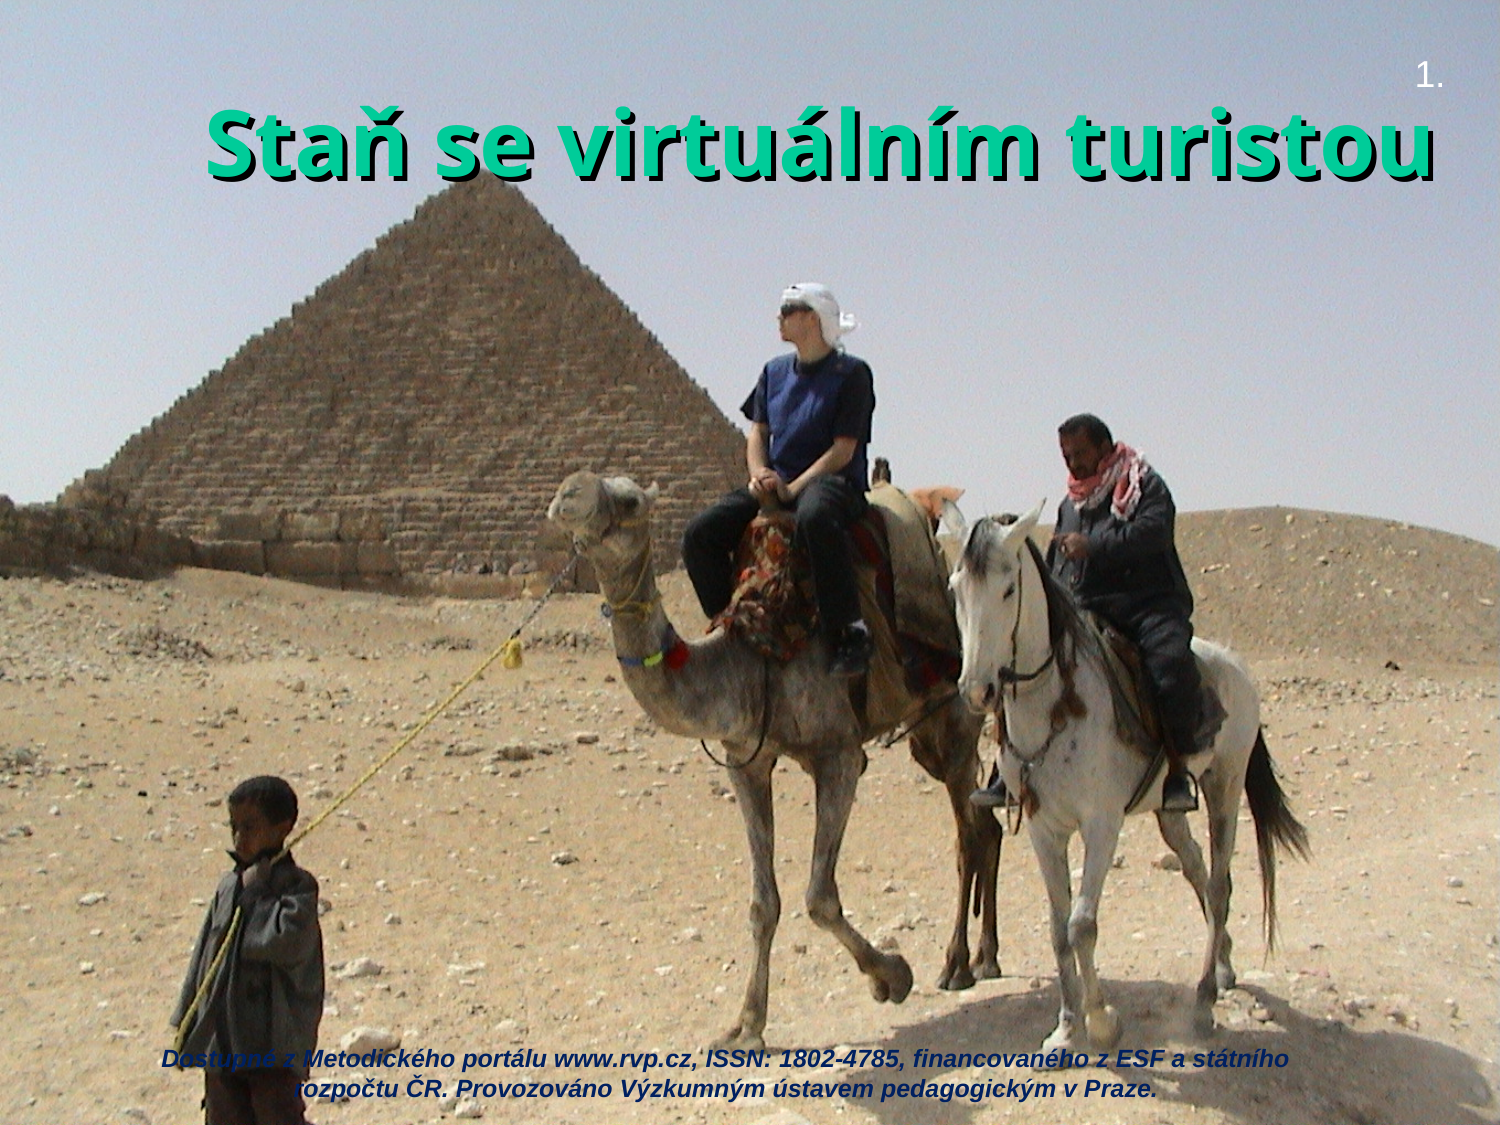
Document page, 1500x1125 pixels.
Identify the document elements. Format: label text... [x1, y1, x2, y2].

text_box Dostupné z Metodického portálu www.rvp.cz, ISSN: 1802-4785, financovaného z ESF a státního rozpočtu ČR. Provozováno Výzkumným ústavem pedagogickým v Praze. [105, 1042, 1348, 1103]
text_box 1. [1399, 42, 1471, 104]
picture [0, 0, 1500, 1125]
title Staň se virtuálním turistou [183, 18, 1459, 261]
